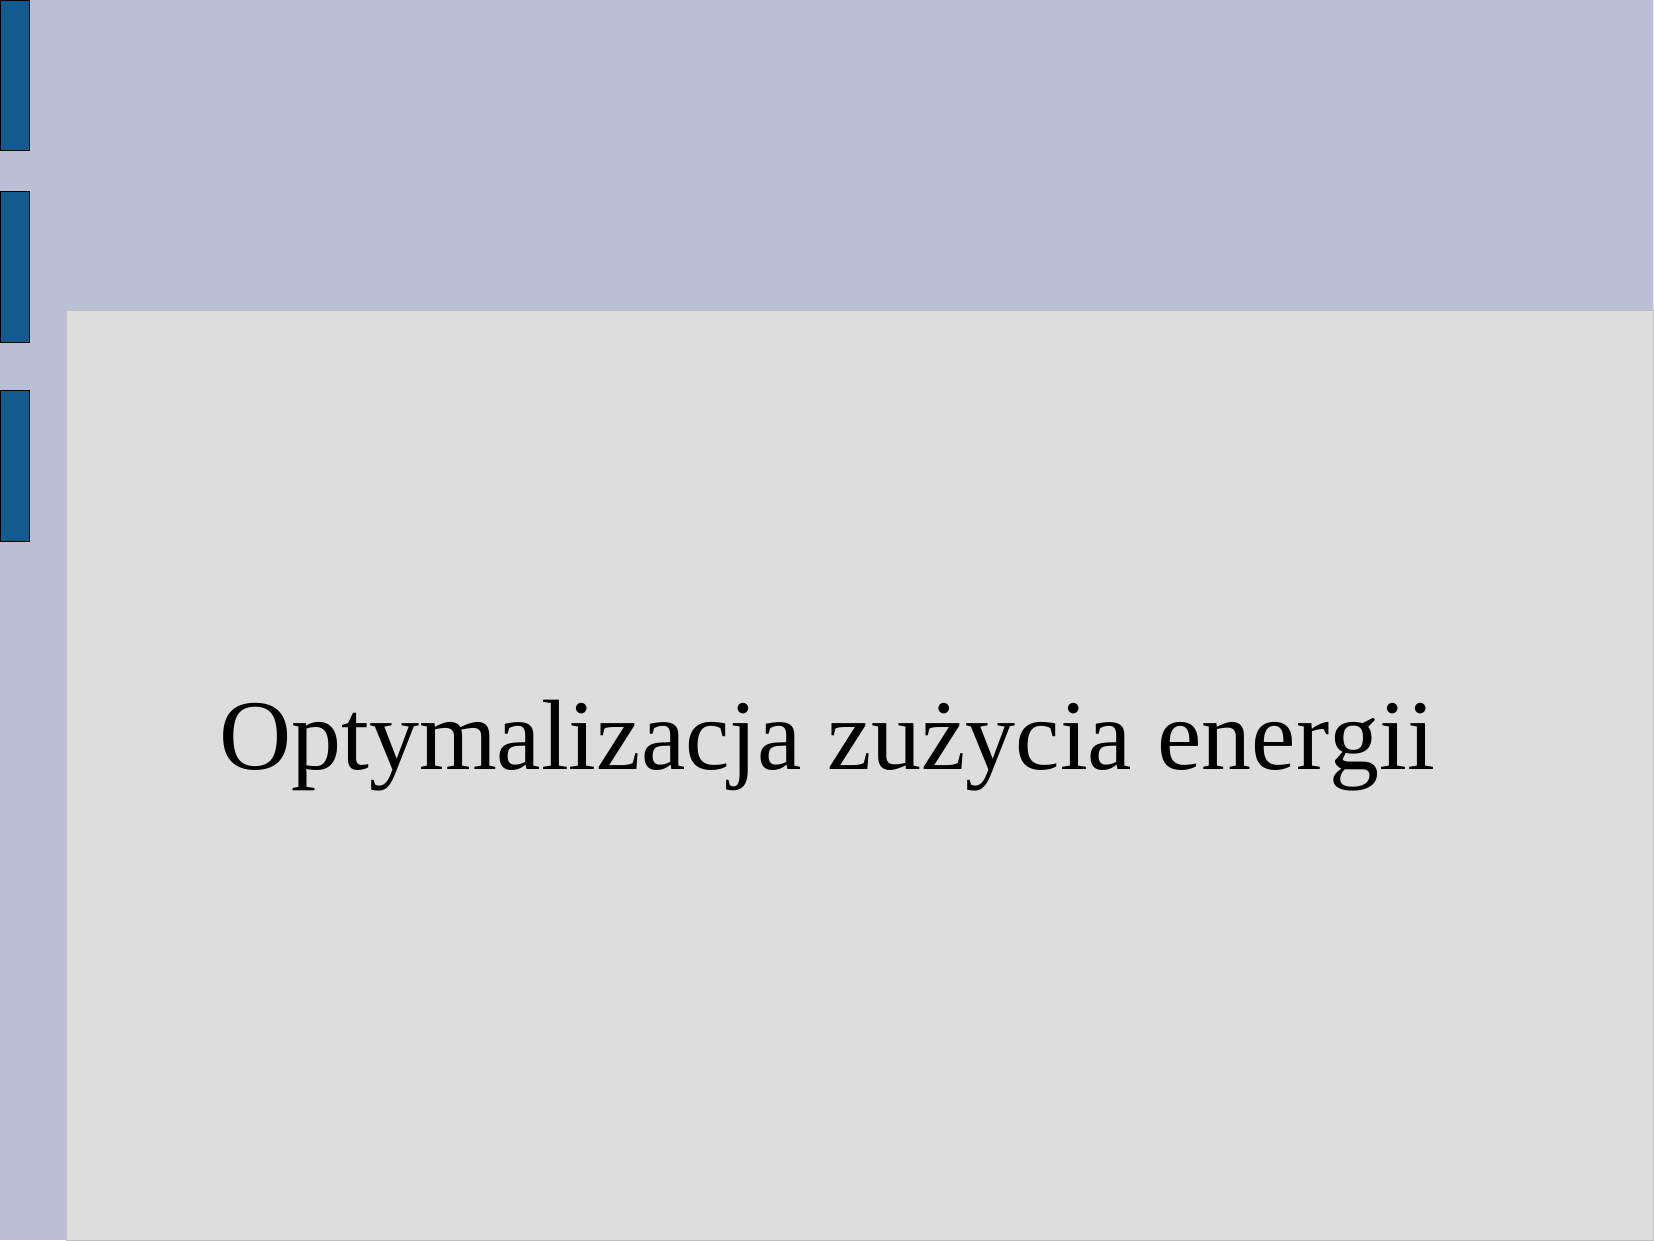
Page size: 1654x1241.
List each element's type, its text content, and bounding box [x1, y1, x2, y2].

subtitle Optymalizacja zużycia energii [121, 344, 1534, 1127]
